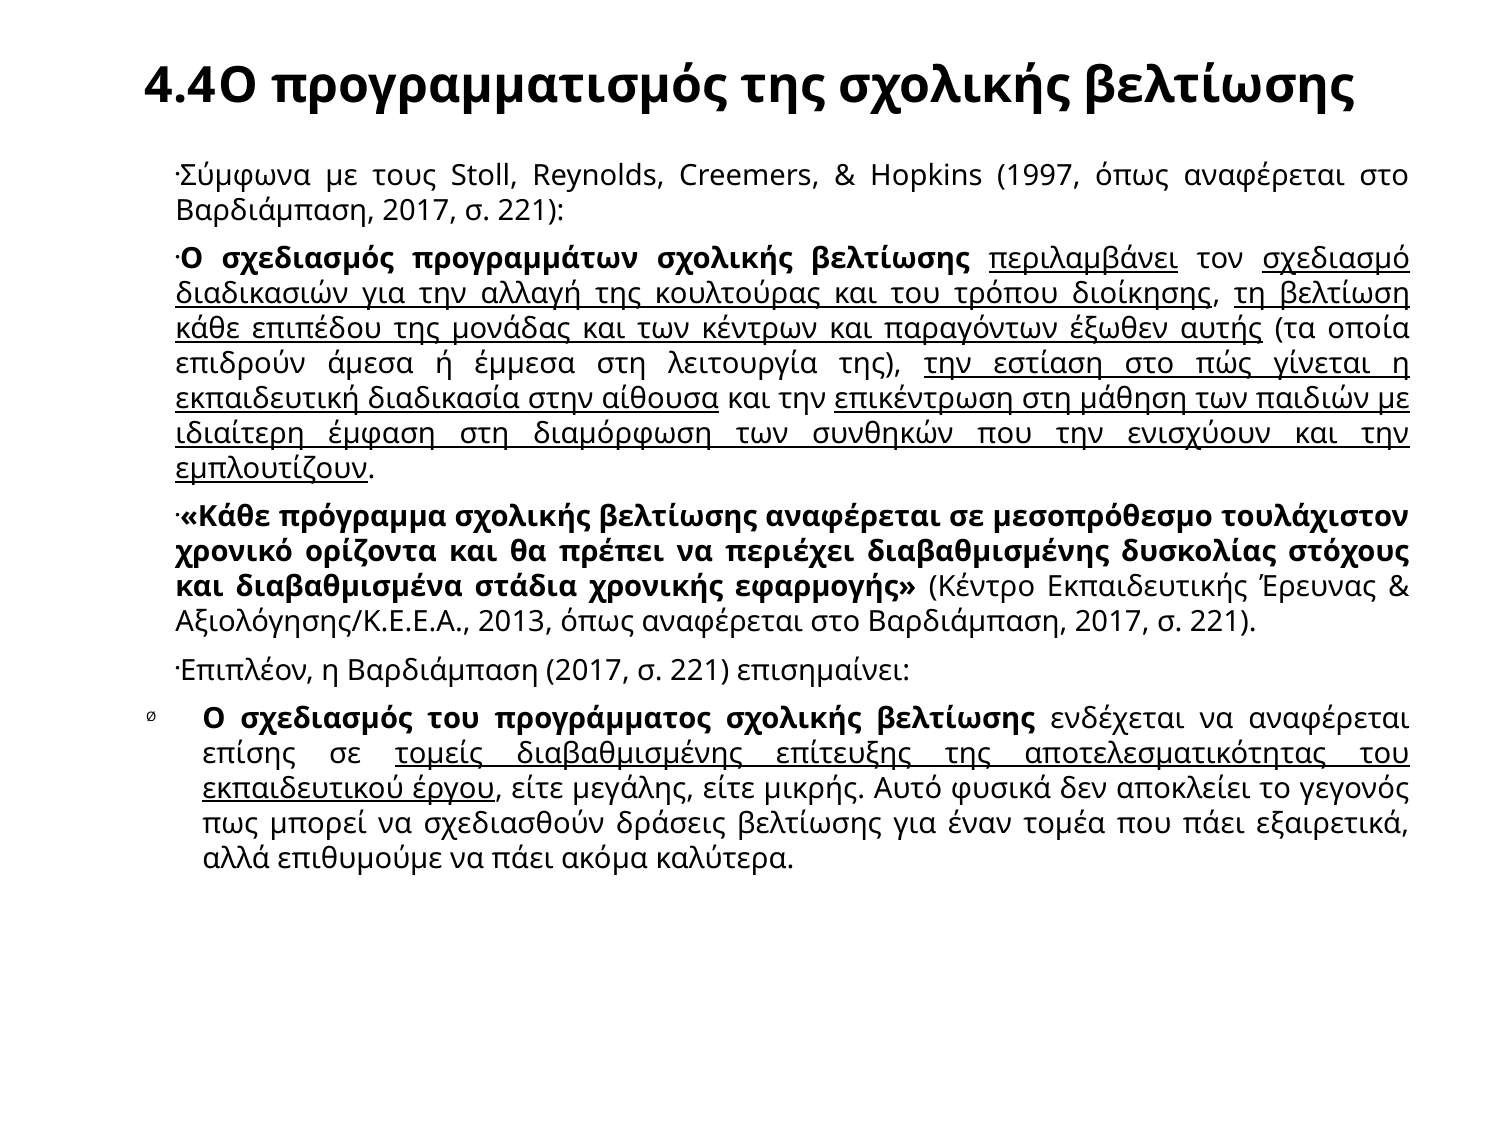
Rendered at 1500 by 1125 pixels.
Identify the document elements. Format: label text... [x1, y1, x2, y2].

title 4.4 Ο προγραμματισμός της σχολικής βελτίωσης [75, 45, 1425, 138]
list Σύμφωνα με τους Stoll, Reynolds, Creemers, & Hopkins (1997, όπως αναφέρεται στο Βαρδιάμπαση, 2017, σ. 221): Ο σχεδιασμός προγραμμάτων σχολικής βελτίωσης περιλαμβάνει τον σχεδιασμό διαδικασιών για την αλλαγή της κουλτούρας και του τρόπου διοίκησης, τη βελτίωση κάθε επιπέδου της μονάδας και των κέντρων και παραγόντων έξωθεν αυτής (τα οποία επιδρούν άμεσα ή έμμεσα στη λειτουργία της), την εστίαση στο πώς γίνεται η εκπαιδευτική διαδικασία στην αίθουσα και την επικέντρωση στη μάθηση των παιδιών με ιδιαίτερη έμφαση στη διαμόρφωση των συνθηκών που την ενισχύουν και την εμπλουτίζουν. «Κάθε πρόγραμμα σχολικής βελτίωσης αναφέρεται σε μεσοπρόθεσμο τουλάχιστον χρονικό ορίζοντα και θα πρέπει να περιέχει διαβαθμισμένης δυσκολίας στόχους και διαβαθμισμένα στάδια χρονικής εφαρμογής» (Κέντρο Εκπαιδευτικής Έρευνας & Αξιολόγησης/Κ.Ε.Ε.Α., 2013, όπως αναφέρεται στο Βαρδιάμπαση, 2017, σ. 221). Επιπλέον, η Βαρδιάμπαση (2017, σ. 221) επισημαίνει: Ο σχεδιασμός του προγράμματος σχολικής βελτίωσης ενδέχεται να αναφέρεται επίσης σε τομείς διαβαθμισμένης επίτευξης της αποτελεσματικότητας του εκπαιδευτικού έργου, είτε μεγάλης, είτε μικρής. Αυτό φυσικά δεν αποκλείει το γεγονός πως μπορεί να σχεδιασθούν δράσεις βελτίωσης για έναν τομέα που πάει εξαιρετικά, αλλά επιθυμούμε να πάει ακόμα καλύτερα. [75, 149, 1425, 1106]
